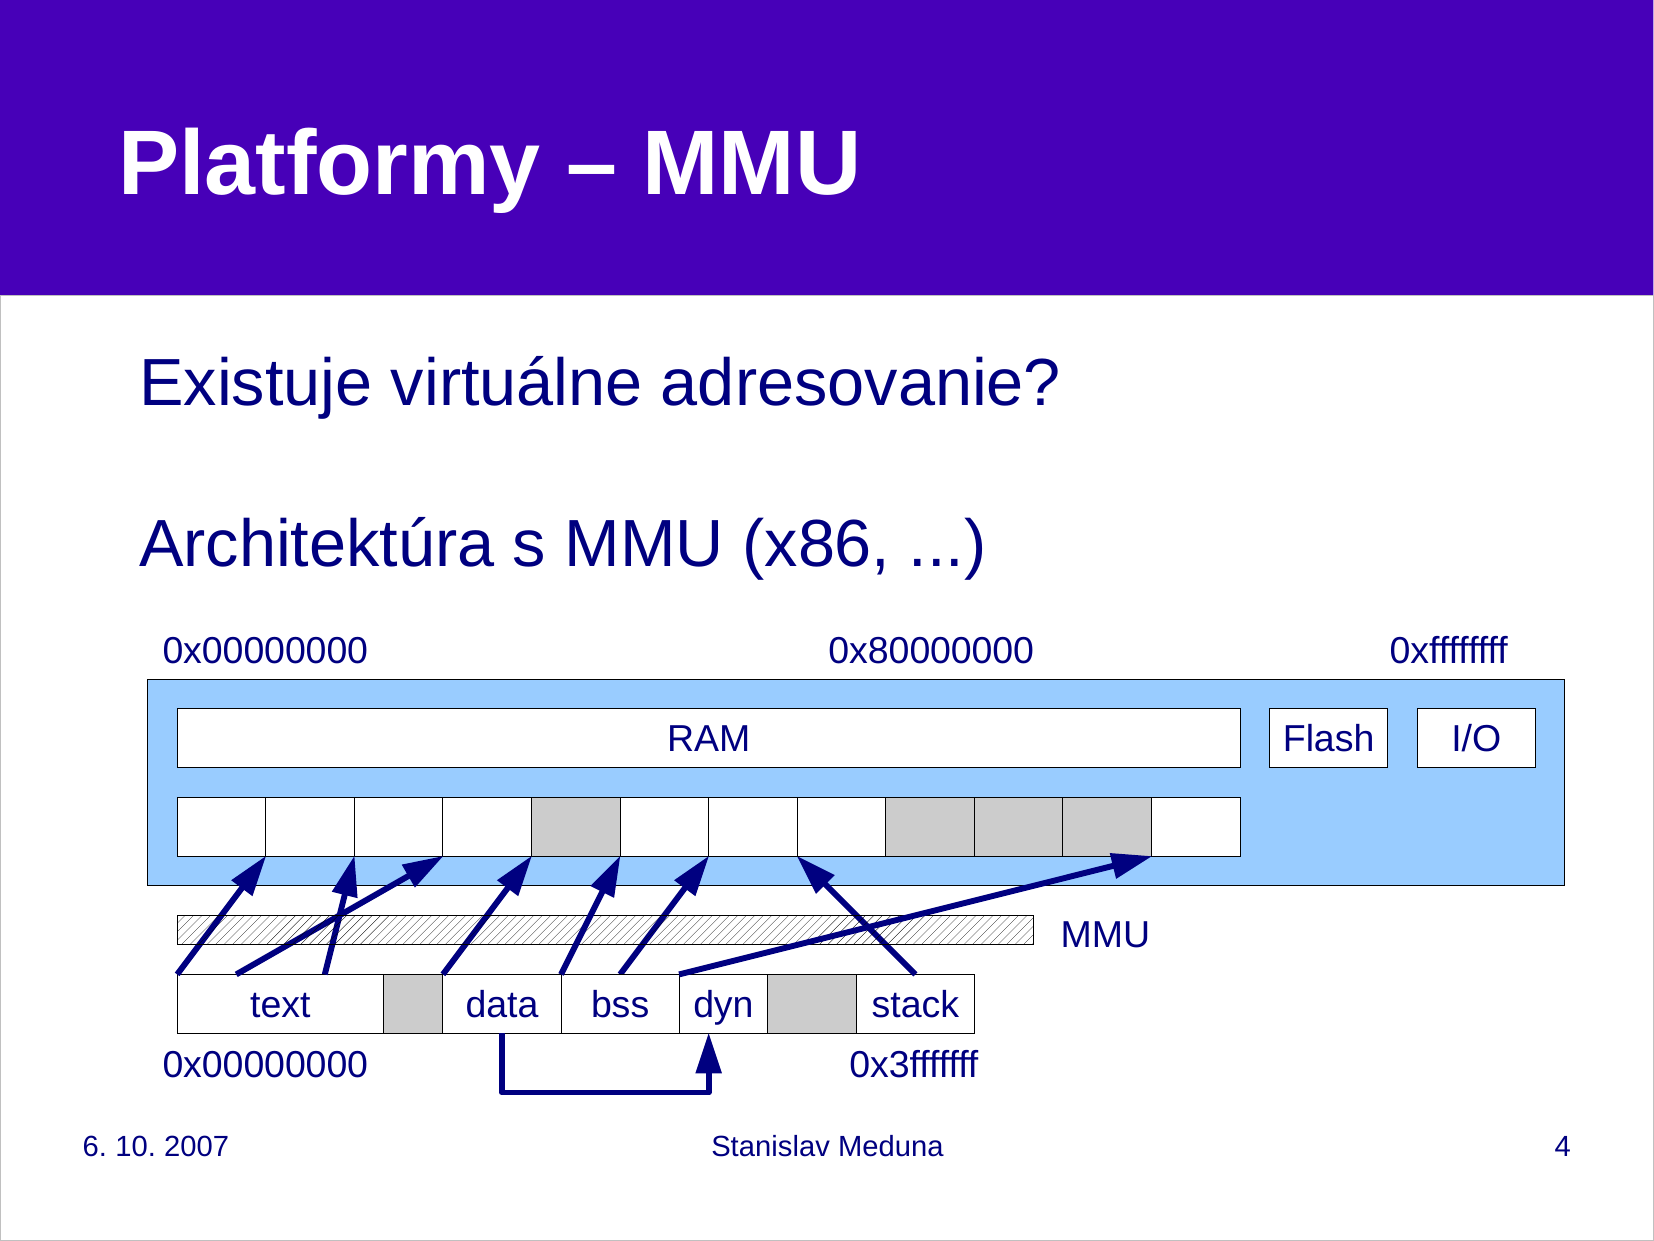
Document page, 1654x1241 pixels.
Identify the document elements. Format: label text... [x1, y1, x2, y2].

text_box [147, 680, 1565, 886]
text_box Flash [1269, 708, 1388, 768]
text_box bss [561, 974, 679, 1034]
text_box stack [857, 974, 975, 1034]
text_box [813, 915, 1034, 945]
text_box [768, 974, 857, 1034]
text_box MMU [1045, 905, 1165, 963]
text_box [399, 880, 413, 886]
text_box [383, 974, 443, 1034]
text_box I/O [1417, 708, 1536, 768]
title Platformy – MMU [118, 66, 1595, 259]
list Existuje virtuálne adresovanie? Architektúra s MMU (x86, ...) [121, 344, 1595, 1112]
text_box data [443, 974, 561, 1034]
text_box 0x00000000 0x3fffffff [147, 1035, 1004, 1093]
text_box RAM [177, 708, 1241, 768]
text_box 0x00000000 0x80000000 0xffffffff [147, 622, 1565, 680]
text_box dyn [679, 974, 768, 1034]
text_box [177, 915, 586, 945]
text_box text [177, 974, 383, 1034]
text_box [580, 915, 900, 945]
